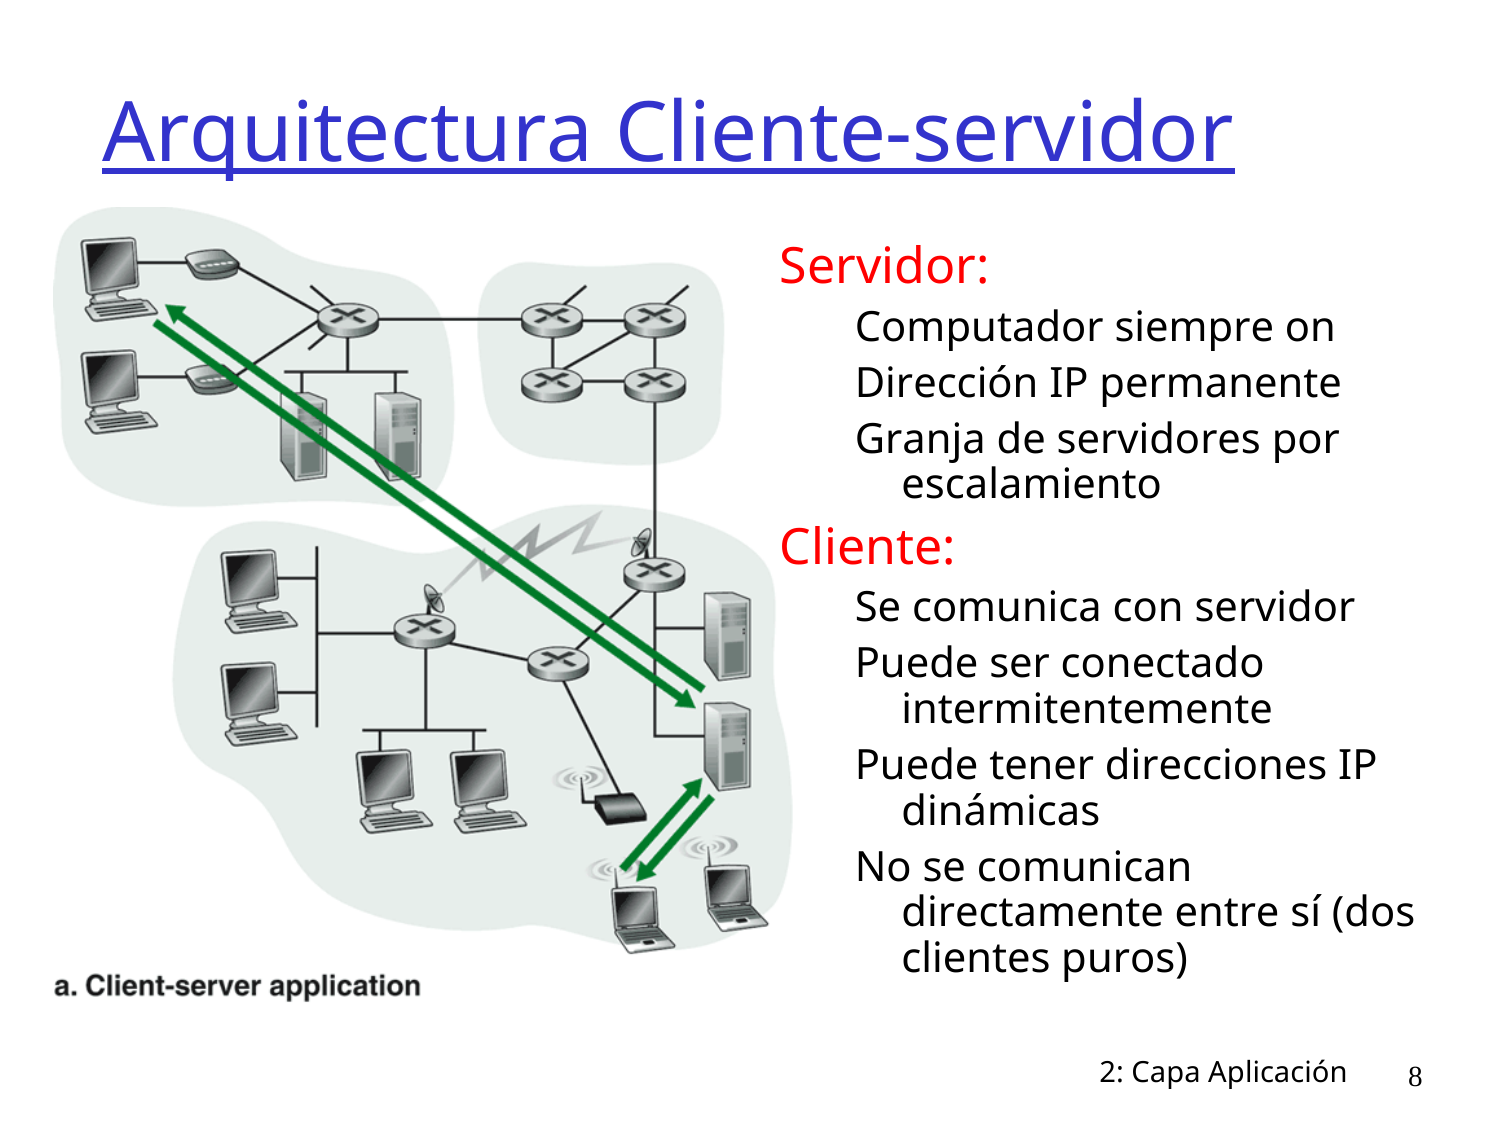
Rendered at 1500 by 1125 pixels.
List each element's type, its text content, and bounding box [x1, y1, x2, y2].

picture [53, 207, 802, 1015]
title Arquitectura Cliente-servidor [87, 37, 1363, 225]
list Servidor: Computador siempre on Dirección IP permanente Granja de servidores por escalamiento Cliente: Se comunica con servidor Puede ser conectado intermitentemente Puede tener direcciones IP dinámicas No se comunican directamente entre sí (dos clientes puros) [765, 232, 1465, 1017]
